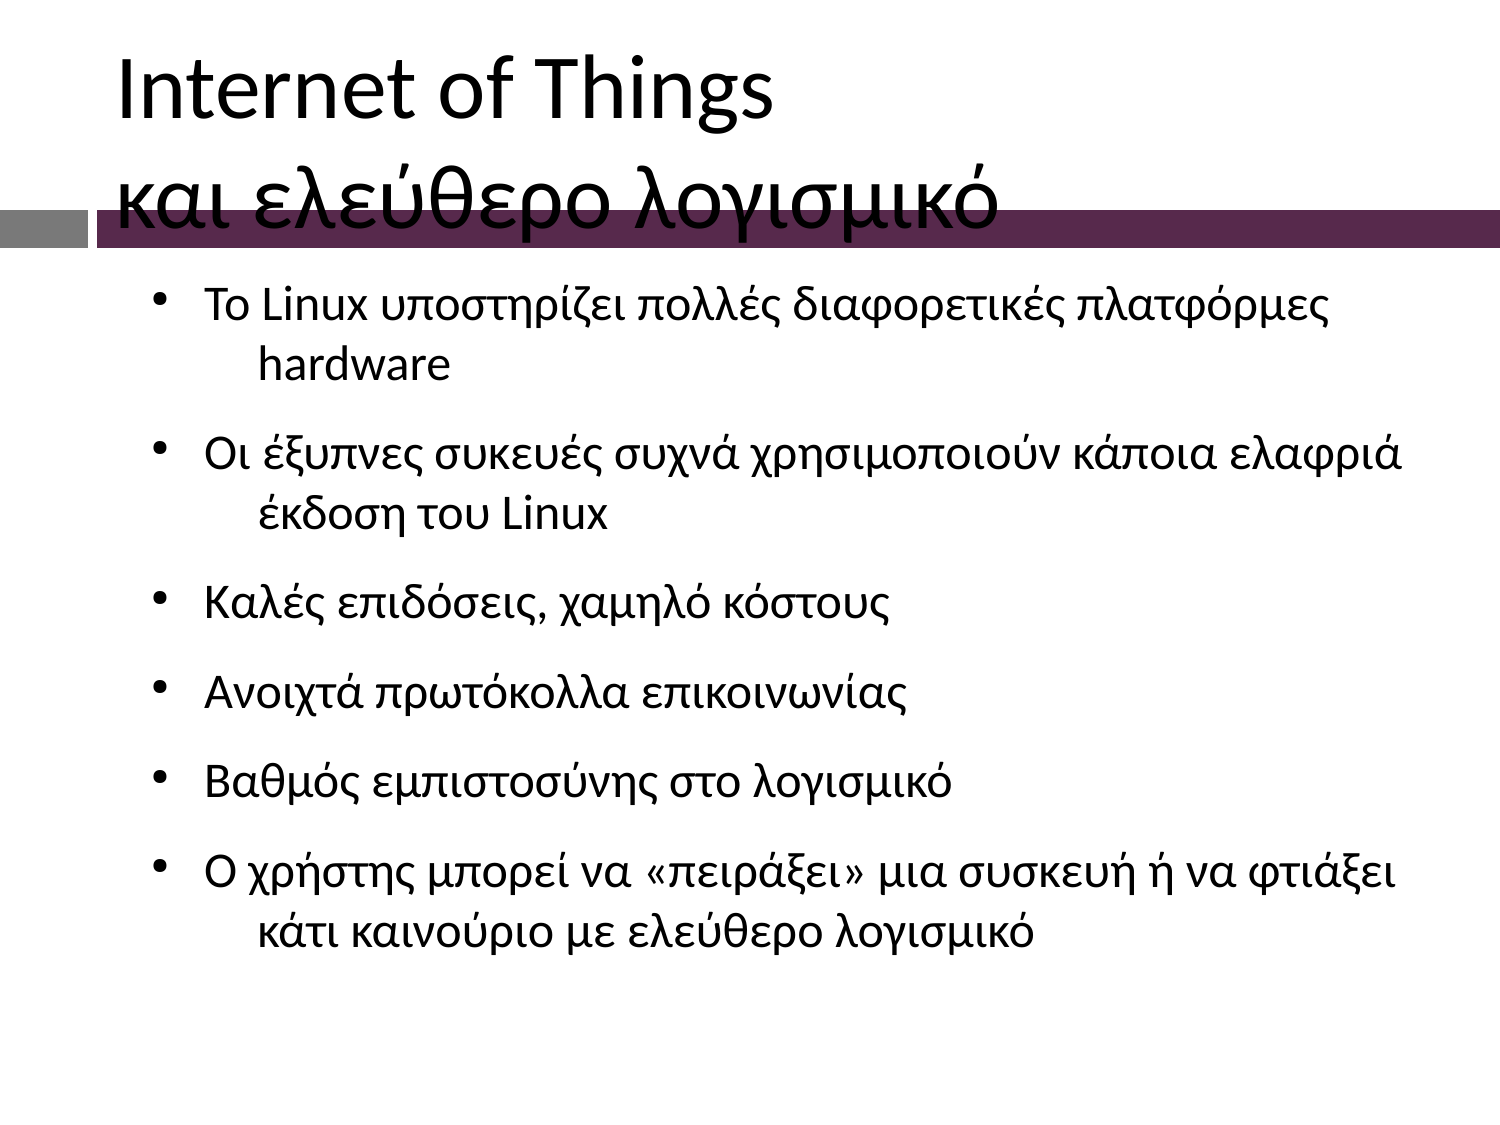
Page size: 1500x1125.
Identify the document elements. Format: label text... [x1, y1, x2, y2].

title Internet of Things και ελεύθερο λογισμικό [100, 19, 1438, 182]
list Το Linux υποστηρίζει πολλές διαφορετικές πλατφόρμες hardware Οι έξυπνες συκευές συχνά χρησιμοποιούν κάποια ελαφριά έκδοση του Linux Καλές επιδόσεις, χαμηλό κόστους Ανοιχτά πρωτόκολλα επικοινωνίας Βαθμός εμπιστοσύνης στο λογισμικό Ο χρήστης μπορεί να «πειράξει» μια συσκευή ή να φτιάξει κάτι καινούριο με ελεύθερο λογισμικό [100, 262, 1438, 1000]
